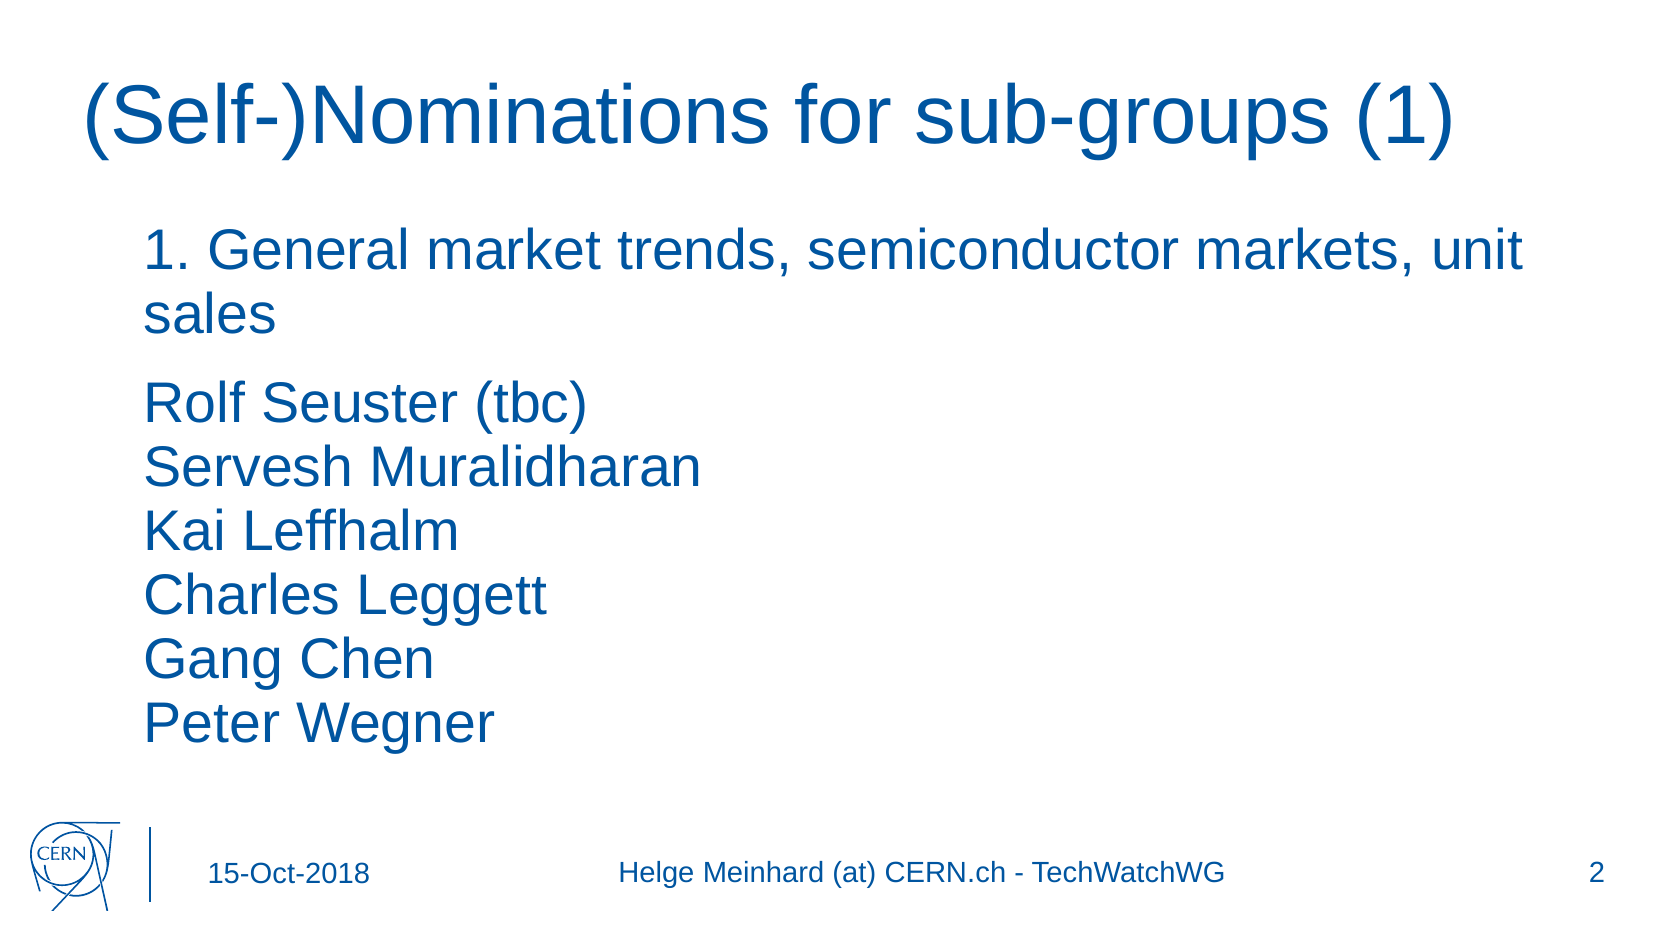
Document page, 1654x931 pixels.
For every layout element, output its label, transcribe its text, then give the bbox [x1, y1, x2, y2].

list 1. General market trends, semiconductor markets, unit sales Rolf Seuster (tbc) Servesh Muralidharan Kai Leffhalm Charles Leggett Gang Chen Peter Wegner [82, 217, 1571, 757]
title (Self-)Nominations for sub-groups (1) [82, 37, 1571, 193]
